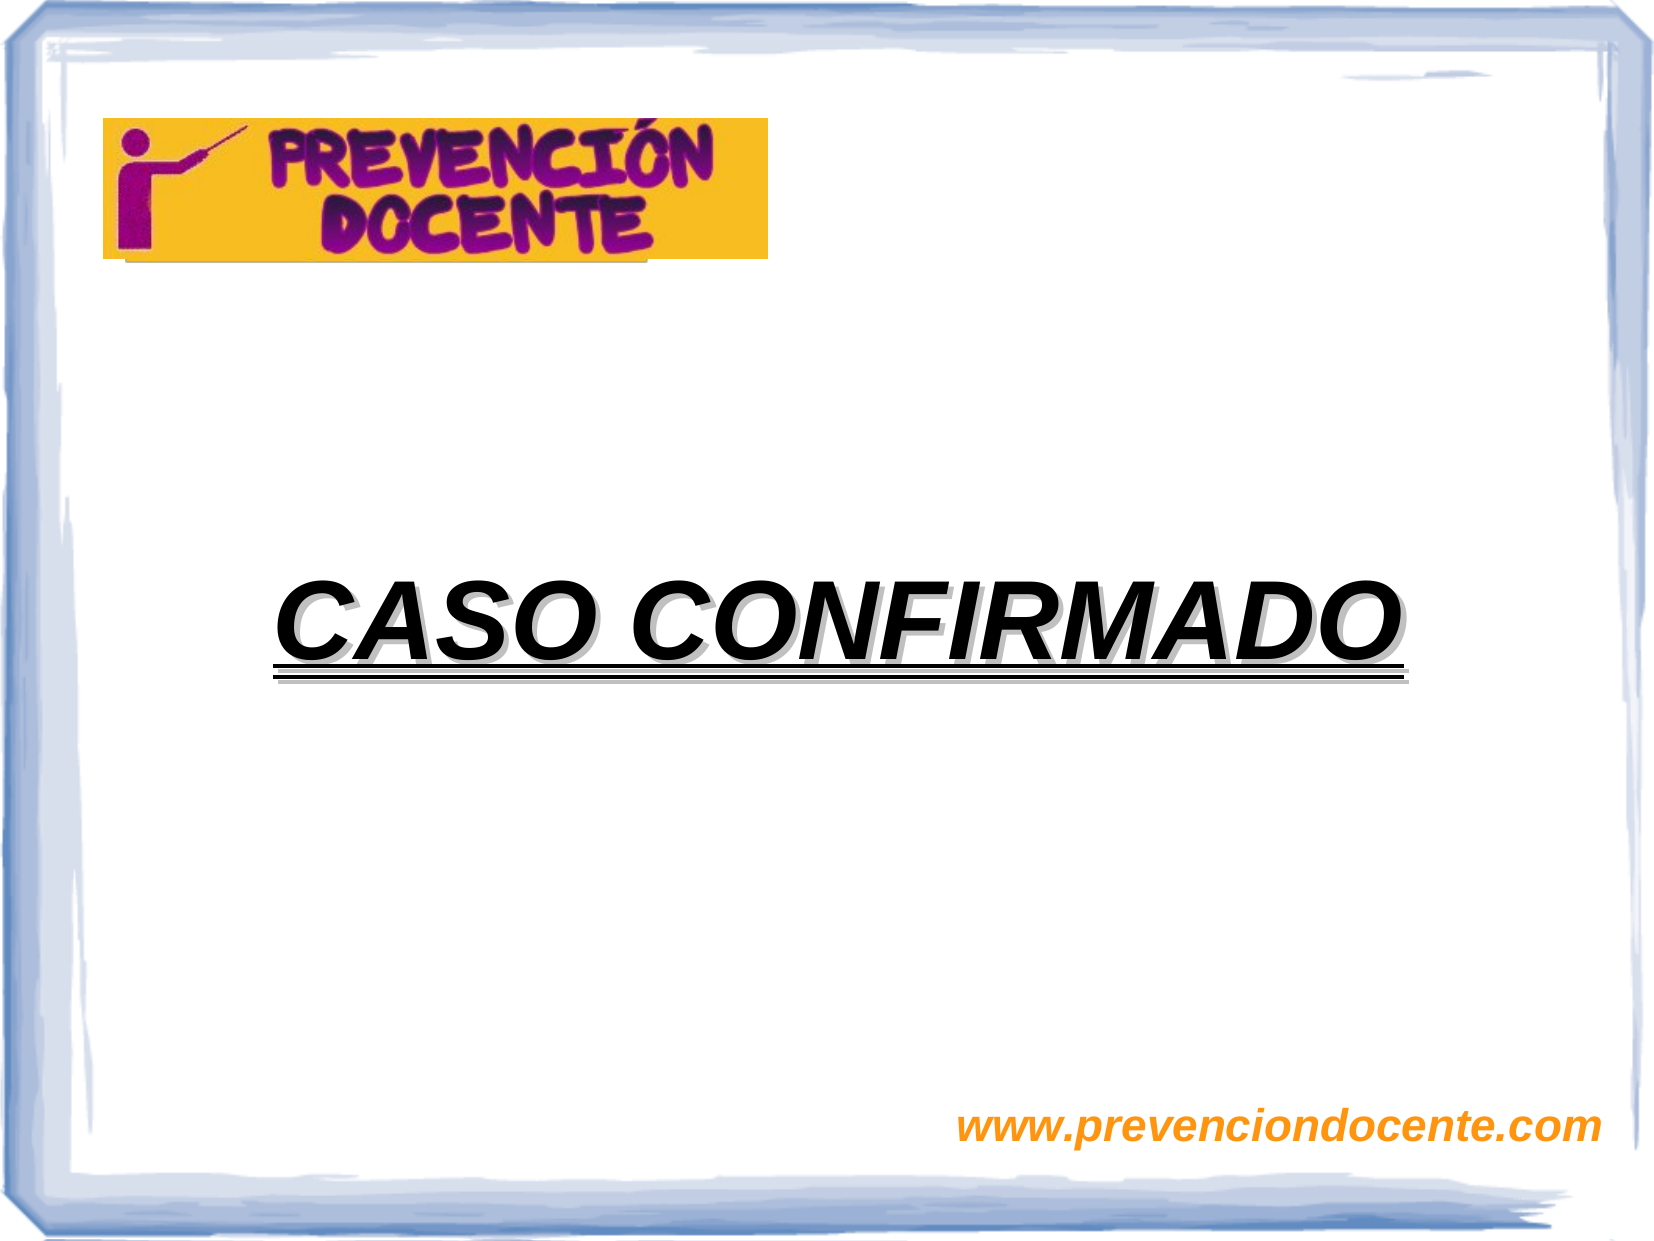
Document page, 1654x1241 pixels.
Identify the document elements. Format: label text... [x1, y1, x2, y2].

picture [0, 0, 1654, 1241]
subtitle CASO CONFIRMADO [112, 324, 1565, 916]
text_box www.prevenciondocente.com [885, 1099, 1604, 1152]
